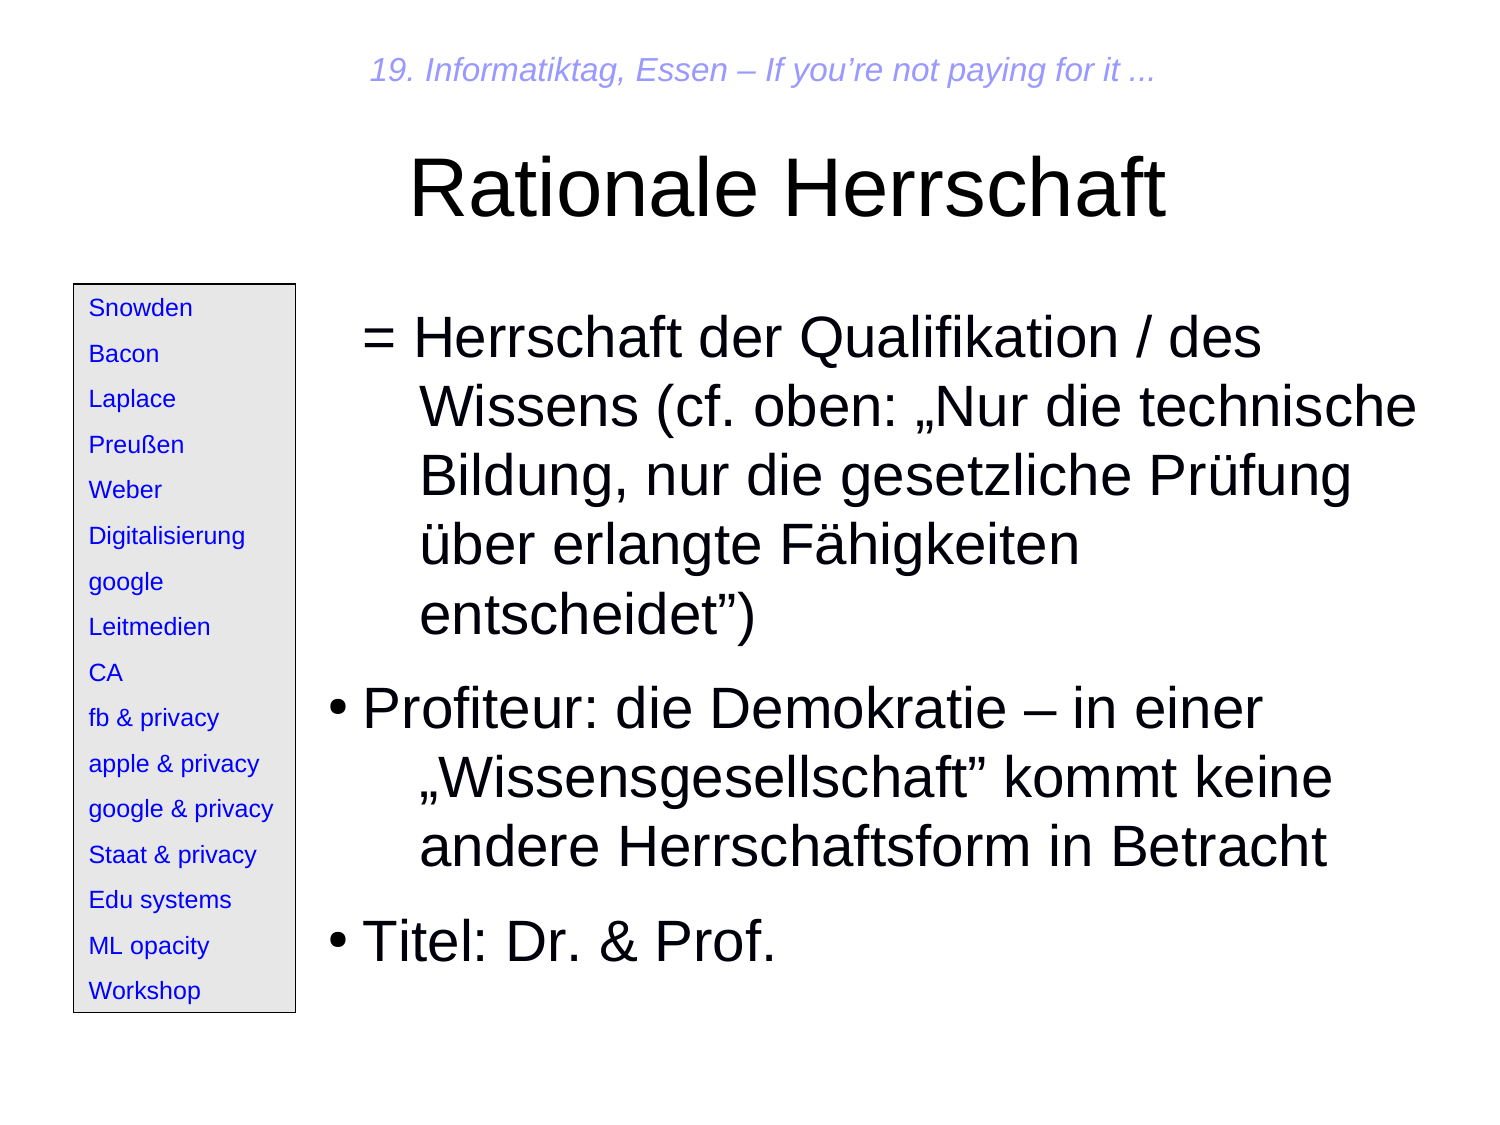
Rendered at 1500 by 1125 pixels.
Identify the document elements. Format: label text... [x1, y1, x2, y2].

list = Herrschaft der Qualifikation / des Wissens (cf. oben: „Nur die technische Bildung, nur die gesetzliche Prüfung über erlangte Fähigkeiten entscheidet”) Profiteur: die Demokratie – in einer „Wissensgesellschaft” kommt keine andere Herrschaftsform in Betracht Titel: Dr. & Prof. [327, 299, 1426, 974]
title Rationale Herrschaft [113, 96, 1463, 285]
